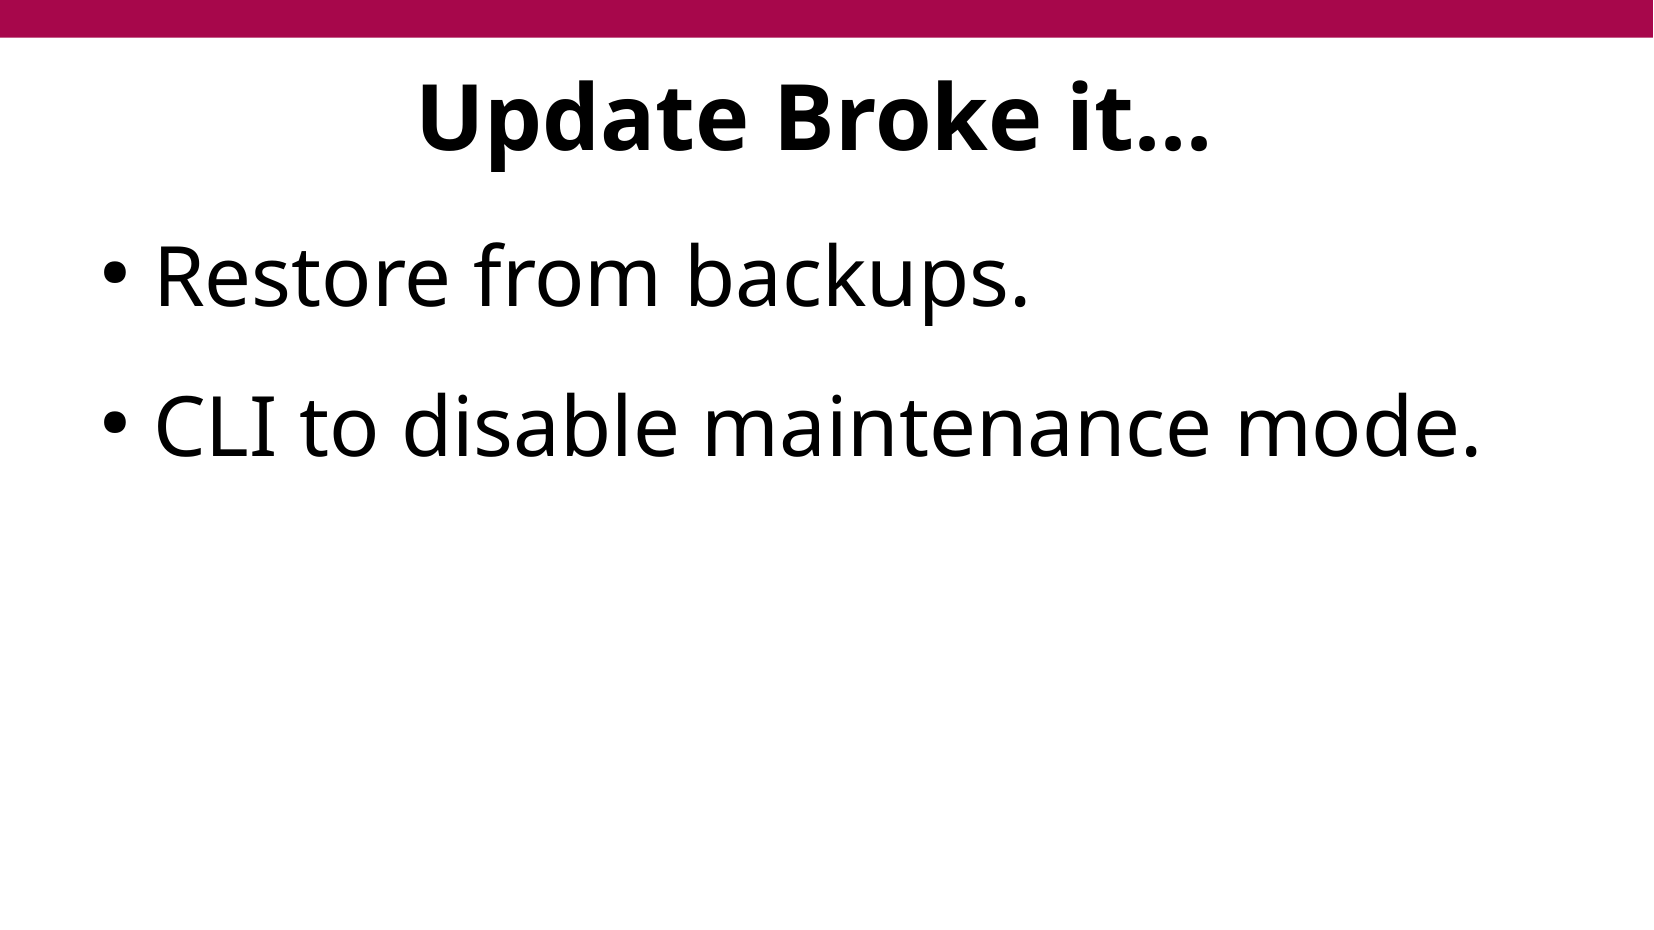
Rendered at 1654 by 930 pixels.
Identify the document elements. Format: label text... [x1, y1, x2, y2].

list Restore from backups. CLI to disable maintenance mode. [82, 217, 1571, 757]
title Update Broke it... [82, 36, 1571, 193]
